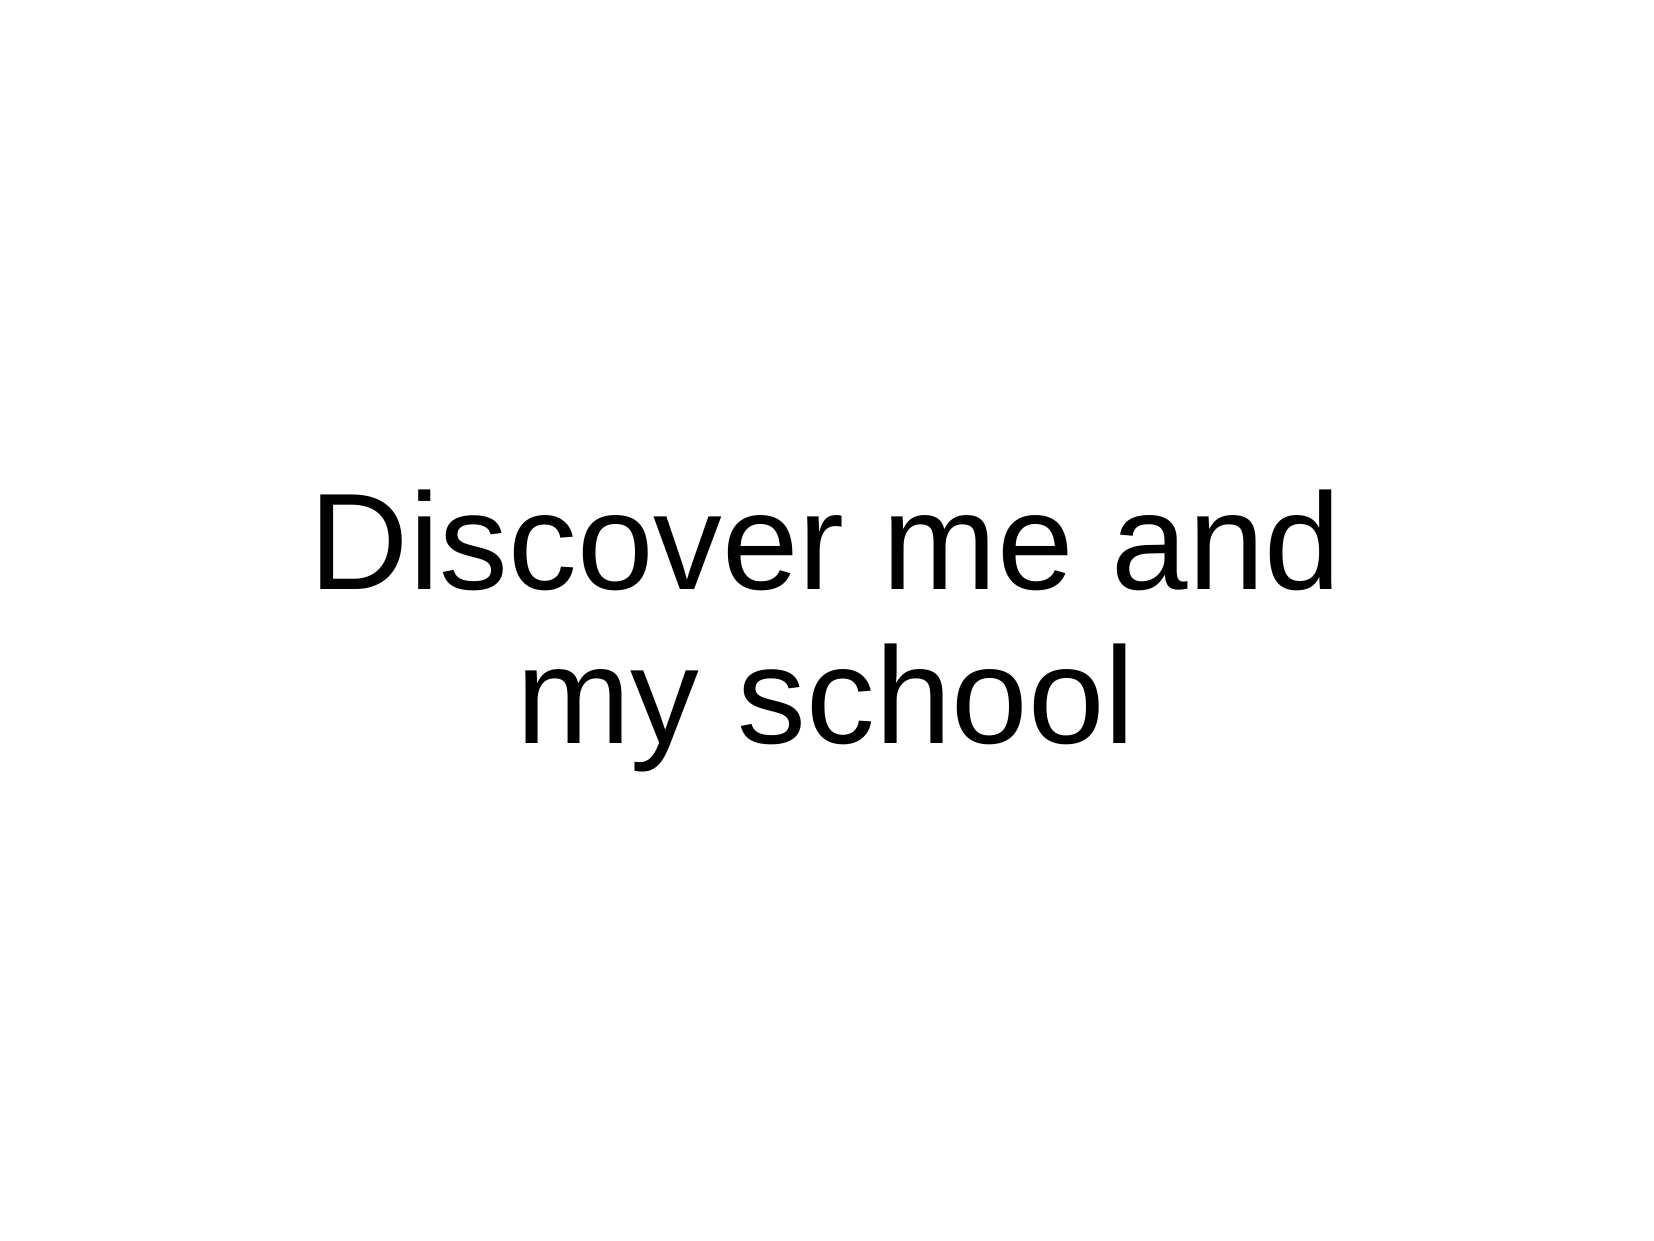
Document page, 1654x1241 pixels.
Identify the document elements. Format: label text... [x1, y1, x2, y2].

text_box Discover me and my school [247, 464, 1405, 773]
